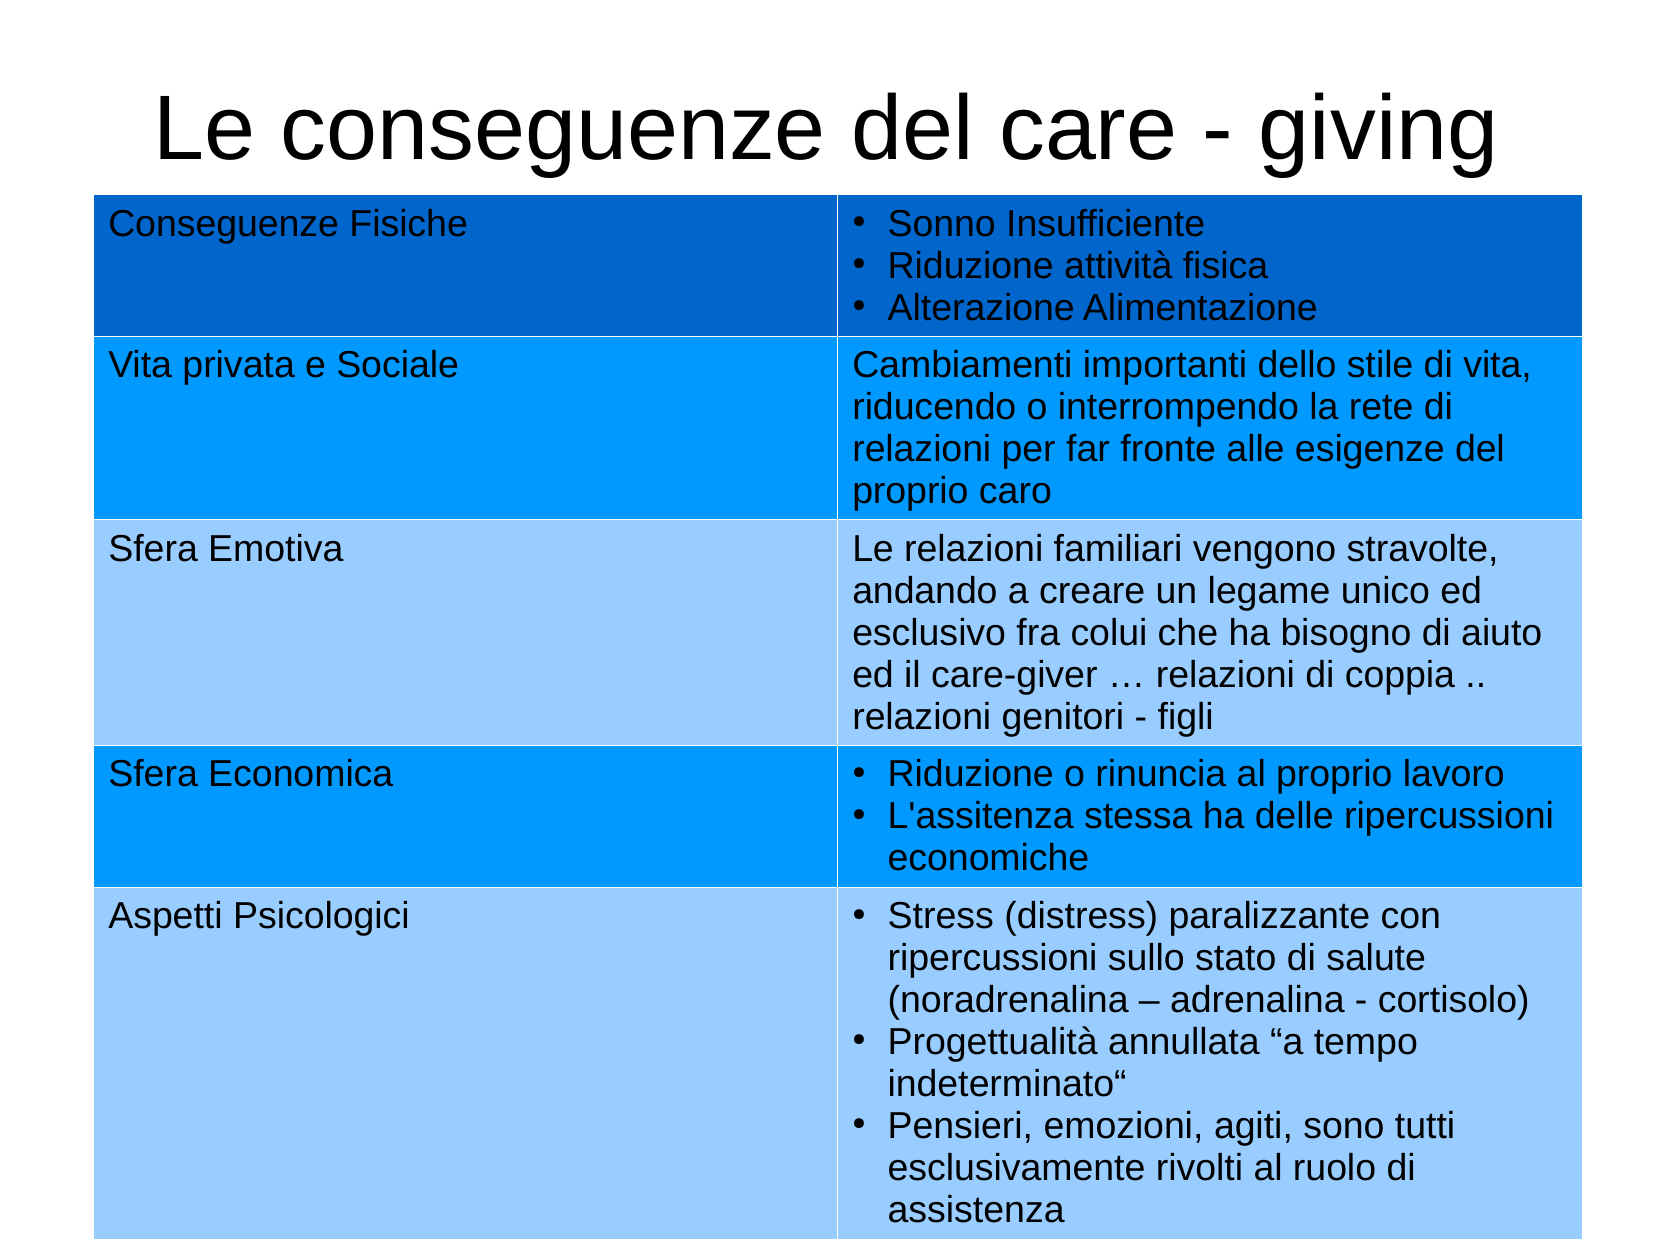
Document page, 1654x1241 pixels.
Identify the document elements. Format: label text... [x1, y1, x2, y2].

title Le conseguenze del care - giving [82, 49, 1571, 207]
table_cell Stress (distress) paralizzante con ripercussioni sullo stato di salute (noradrenalina – adrenalina - cortisolo) Progettualità annullata “a tempo indeterminato“ Pensieri, emozioni, agiti, sono tutti esclusivamente rivolti al ruolo di assistenza [838, 888, 1582, 1239]
table_cell Sfera Emotiva [94, 520, 837, 745]
table_cell Sfera Economica [94, 746, 837, 887]
table_cell Cambiamenti importanti dello stile di vita, riducendo o interrompendo la rete di relazioni per far fronte alle esigenze del proprio caro [838, 337, 1582, 519]
table_cell Le relazioni familiari vengono stravolte, andando a creare un legame unico ed esclusivo fra colui che ha bisogno di aiuto ed il care-giver … relazioni di coppia .. relazioni genitori - figli [838, 520, 1582, 745]
table_header Conseguenze Fisiche [94, 195, 837, 336]
table_cell Vita privata e Sociale [94, 337, 837, 519]
table_cell Aspetti Psicologici [94, 888, 837, 1239]
table_header Sonno Insufficiente Riduzione attività fisica Alterazione Alimentazione [838, 195, 1582, 336]
table_cell Riduzione o rinuncia al proprio lavoro L'assitenza stessa ha delle ripercussioni economiche [838, 746, 1582, 887]
